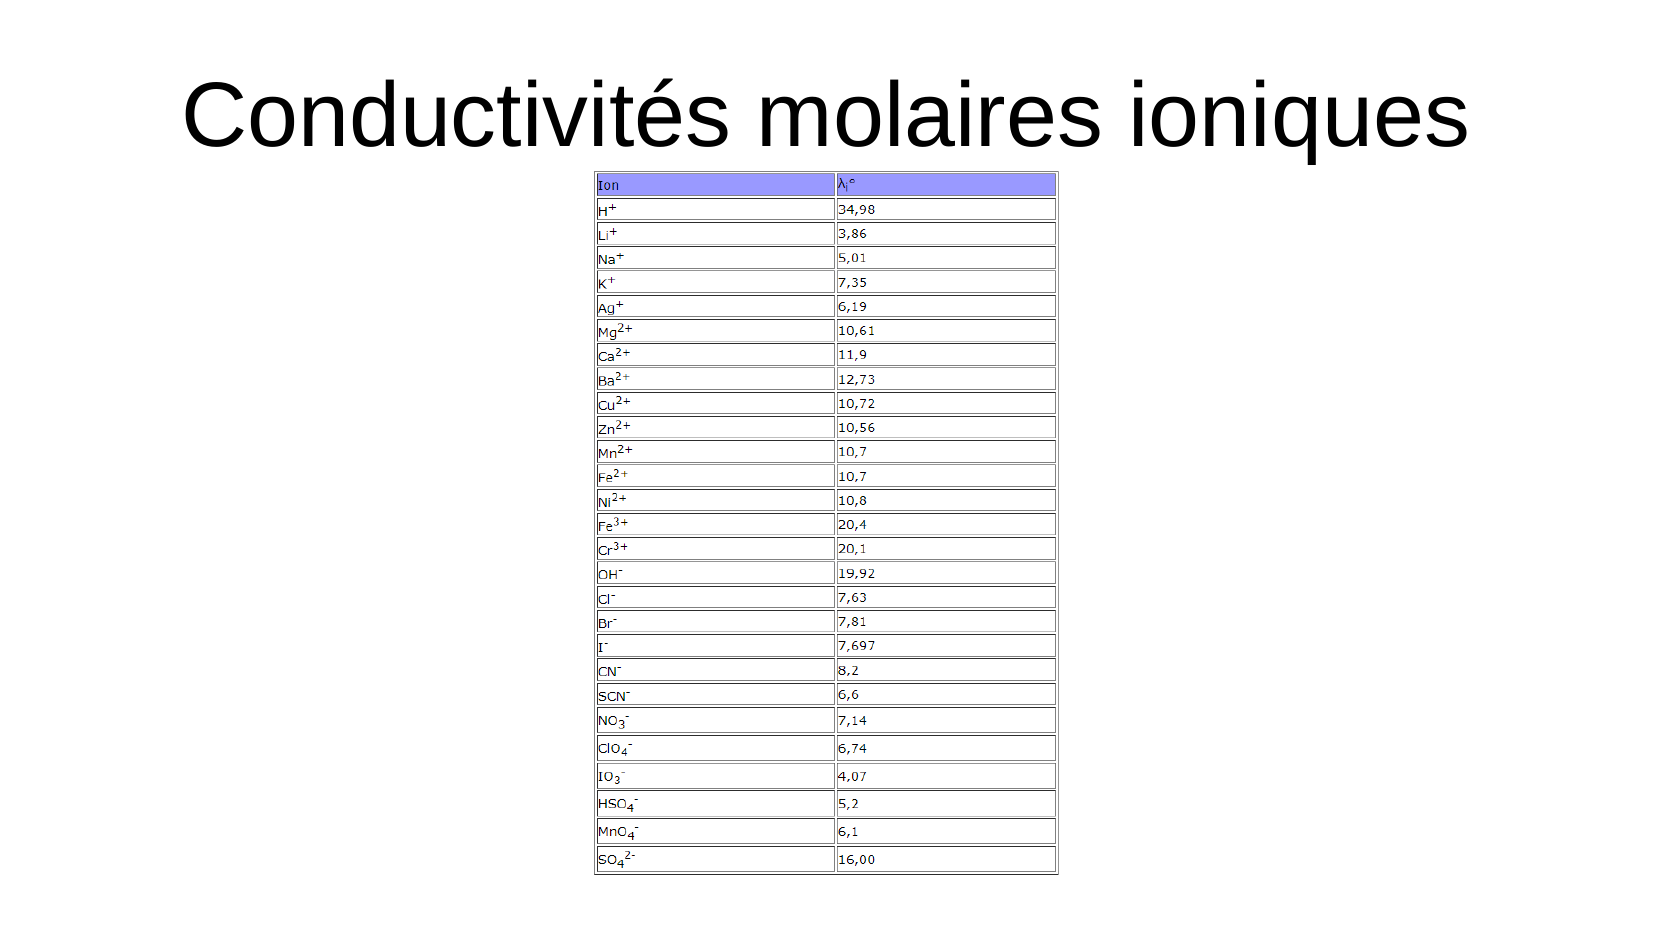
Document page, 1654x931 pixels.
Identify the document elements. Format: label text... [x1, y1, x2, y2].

picture [590, 165, 1067, 878]
title Conductivités molaires ioniques [82, 37, 1571, 193]
